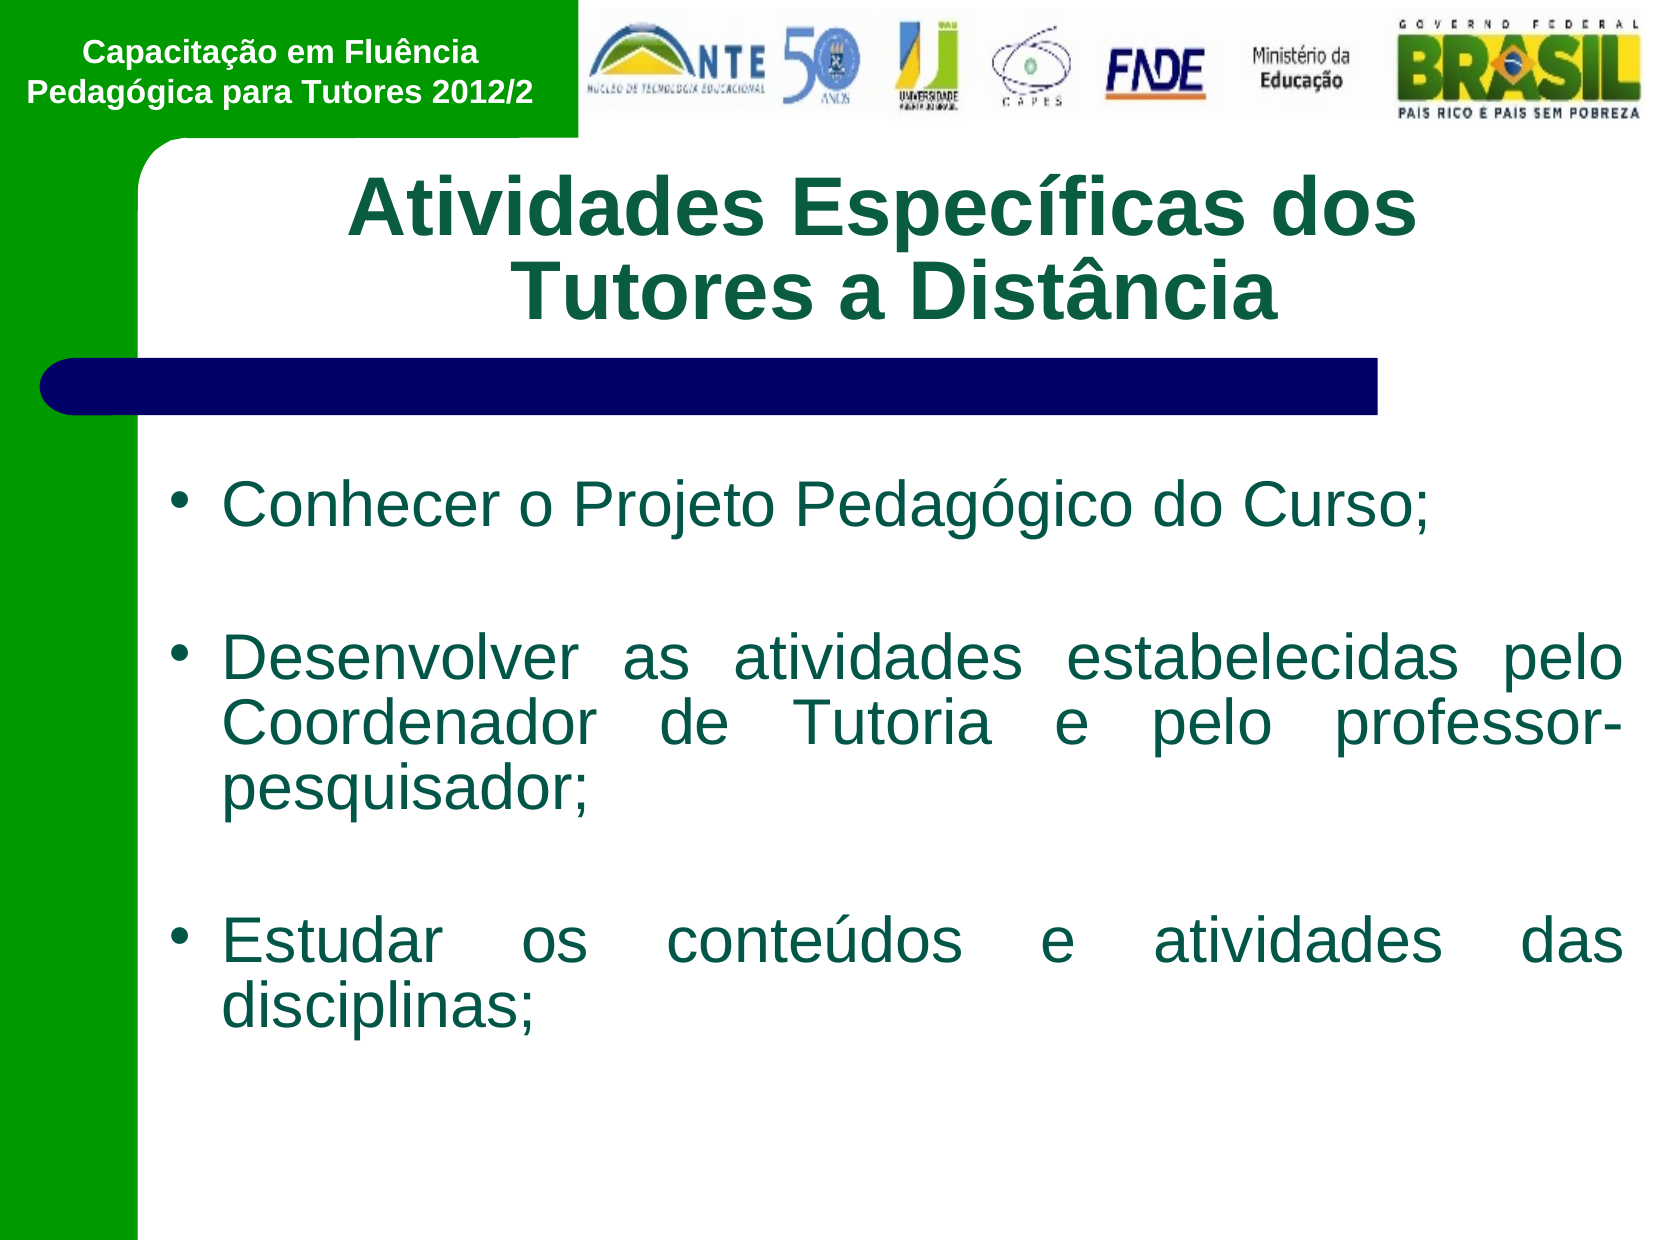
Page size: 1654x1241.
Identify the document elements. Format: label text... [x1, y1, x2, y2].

picture [582, 8, 1646, 121]
list Conhecer o Projeto Pedagógico do Curso; Desenvolver as atividades estabelecidas pelo Coordenador de Tutoria e pelo professor-pesquisador; Estudar os conteúdos e atividades das disciplinas; [151, 386, 1625, 1194]
title Atividades Específicas dos Tutores a Distância [177, 157, 1612, 386]
